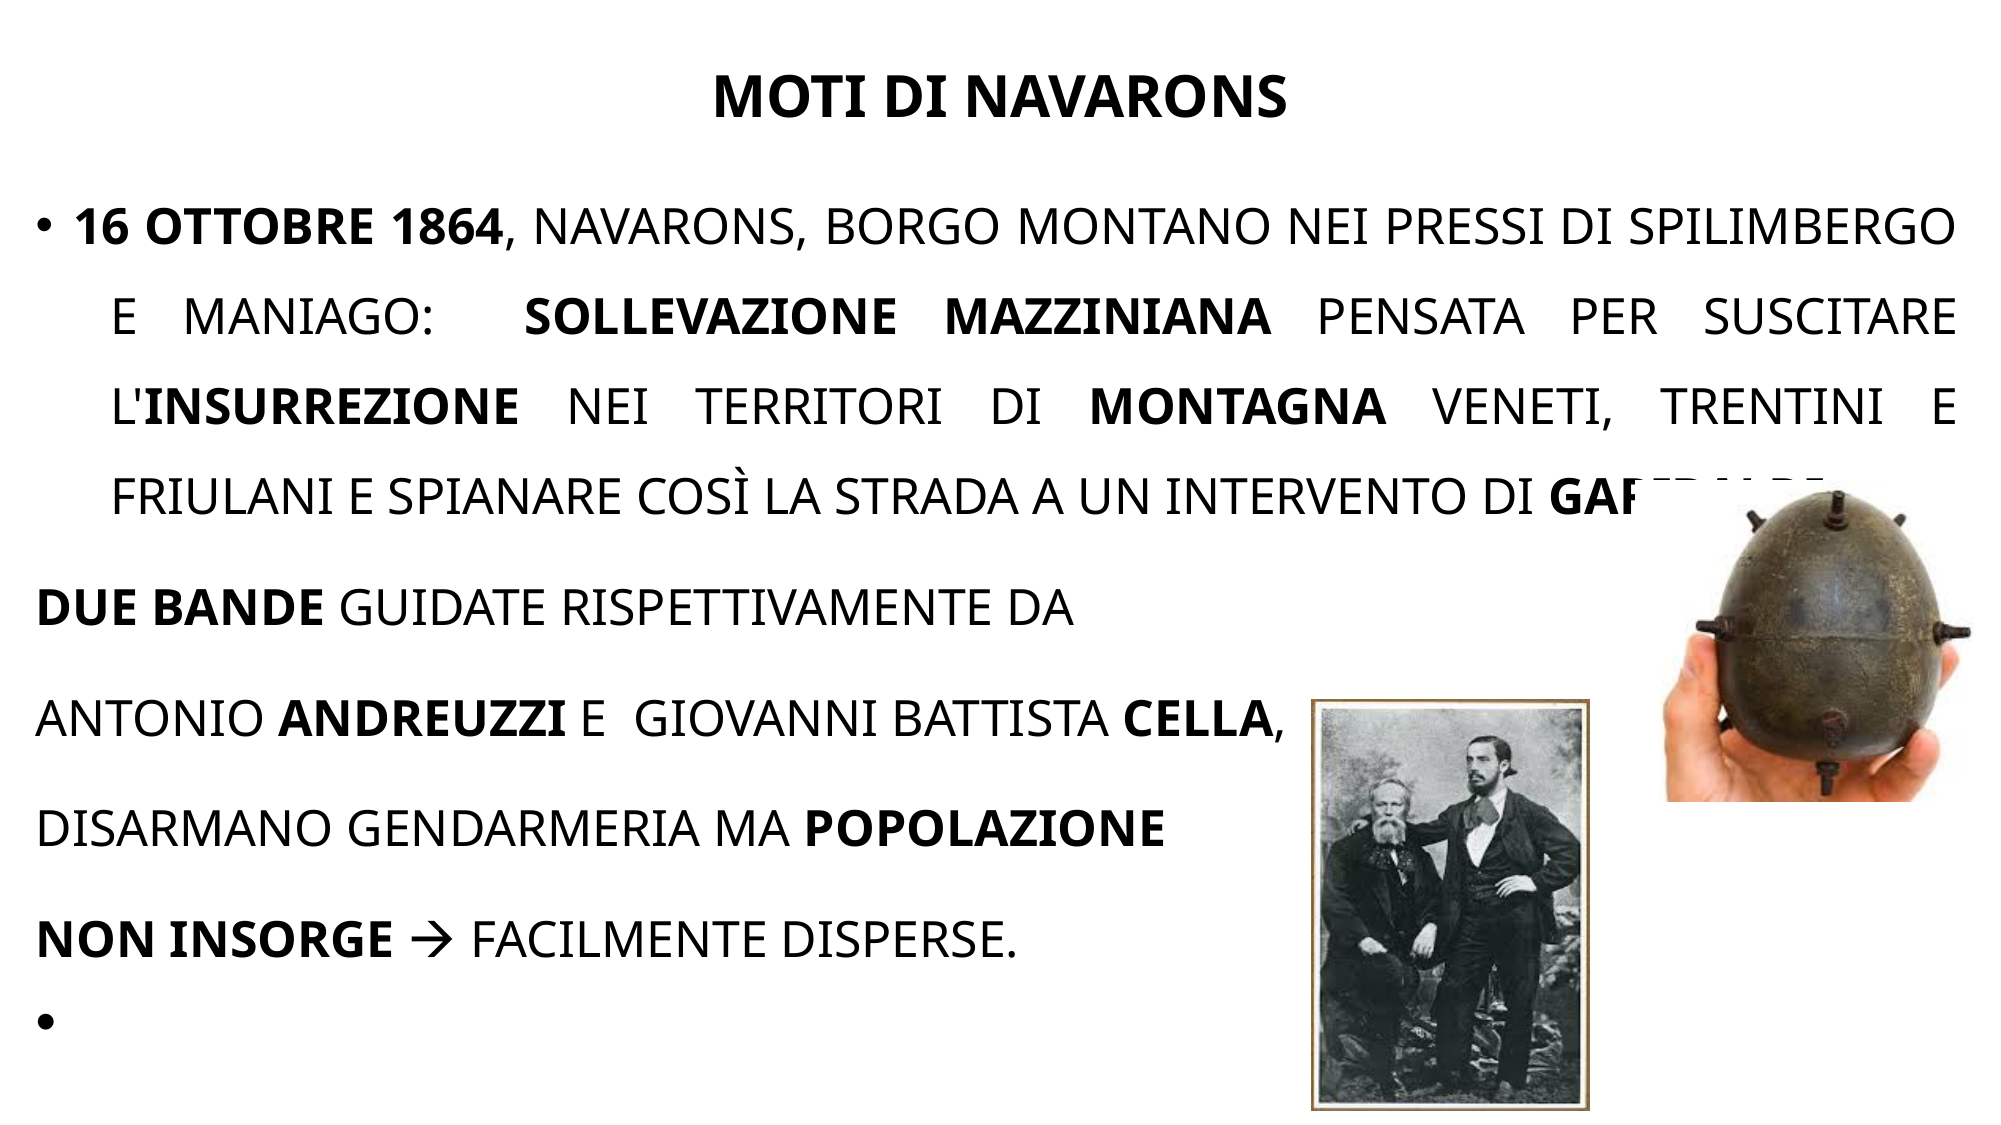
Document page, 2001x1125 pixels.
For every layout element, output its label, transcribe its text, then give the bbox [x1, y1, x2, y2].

picture [1311, 699, 1590, 1111]
picture [1635, 480, 2000, 802]
title MOTI DI NAVARONS [137, 59, 1863, 112]
list 16 OTTOBRE 1864, NAVARONS, BORGO MONTANO NEI PRESSI DI SPILIMBERGO E MANIAGO: SOLLEVAZIONE MAZZINIANA PENSATA PER SUSCITARE L'INSURREZIONE NEI TERRITORI DI MONTAGNA VENETI, TRENTINI E FRIULANI E SPIANARE COSÌ LA STRADA A UN INTERVENTO DI GARIBALDI. DUE BANDE GUIDATE RISPETTIVAMENTE DA ANTONIO ANDREUZZI E GIOVANNI BATTISTA CELLA, DISARMANO GENDARMERIA MA POPOLAZIONE NON INSORGE  FACILMENTE DISPERSE. [20, 156, 1974, 1125]
